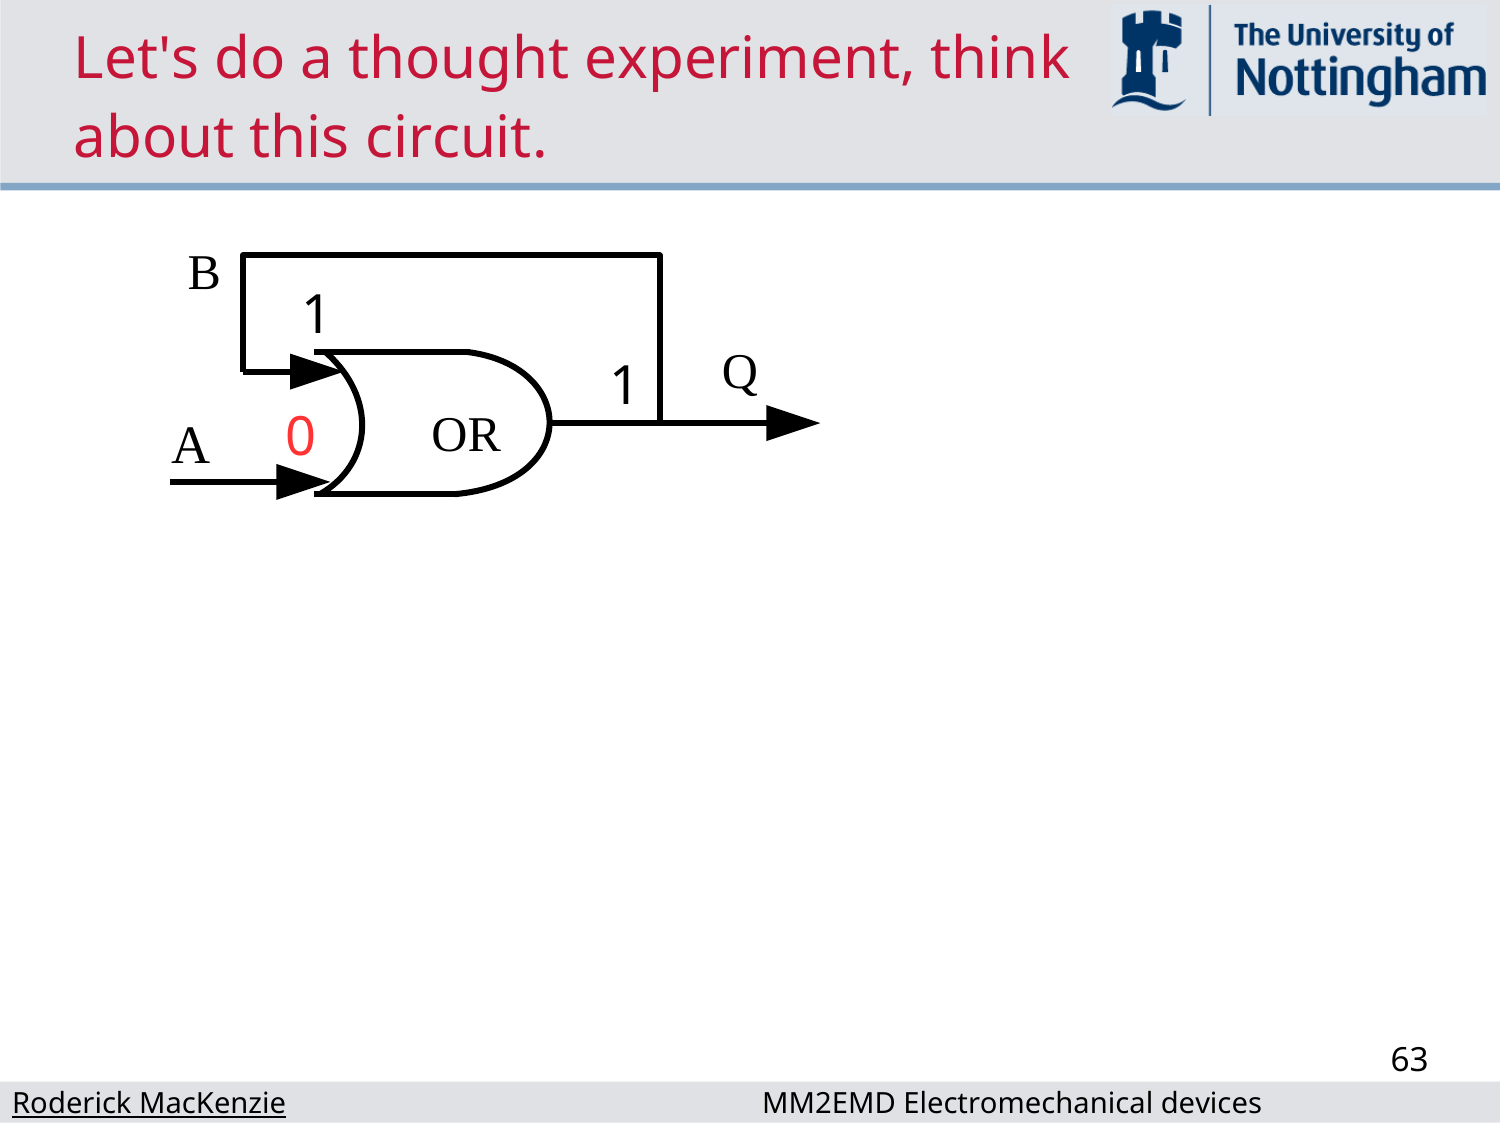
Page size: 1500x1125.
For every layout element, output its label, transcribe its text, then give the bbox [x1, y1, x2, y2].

text_box 1 [267, 272, 433, 352]
text_box B [172, 232, 223, 308]
text_box <number> [1375, 1030, 1500, 1101]
text_box Q [707, 331, 782, 407]
title Let's do a thought experiment, think about this circuit. [59, 20, 1128, 172]
text_box A [156, 402, 207, 482]
text_box OR [417, 393, 516, 469]
text_box 1 [576, 343, 741, 424]
picture [1111, 4, 1487, 116]
text_box 0 [251, 393, 417, 474]
